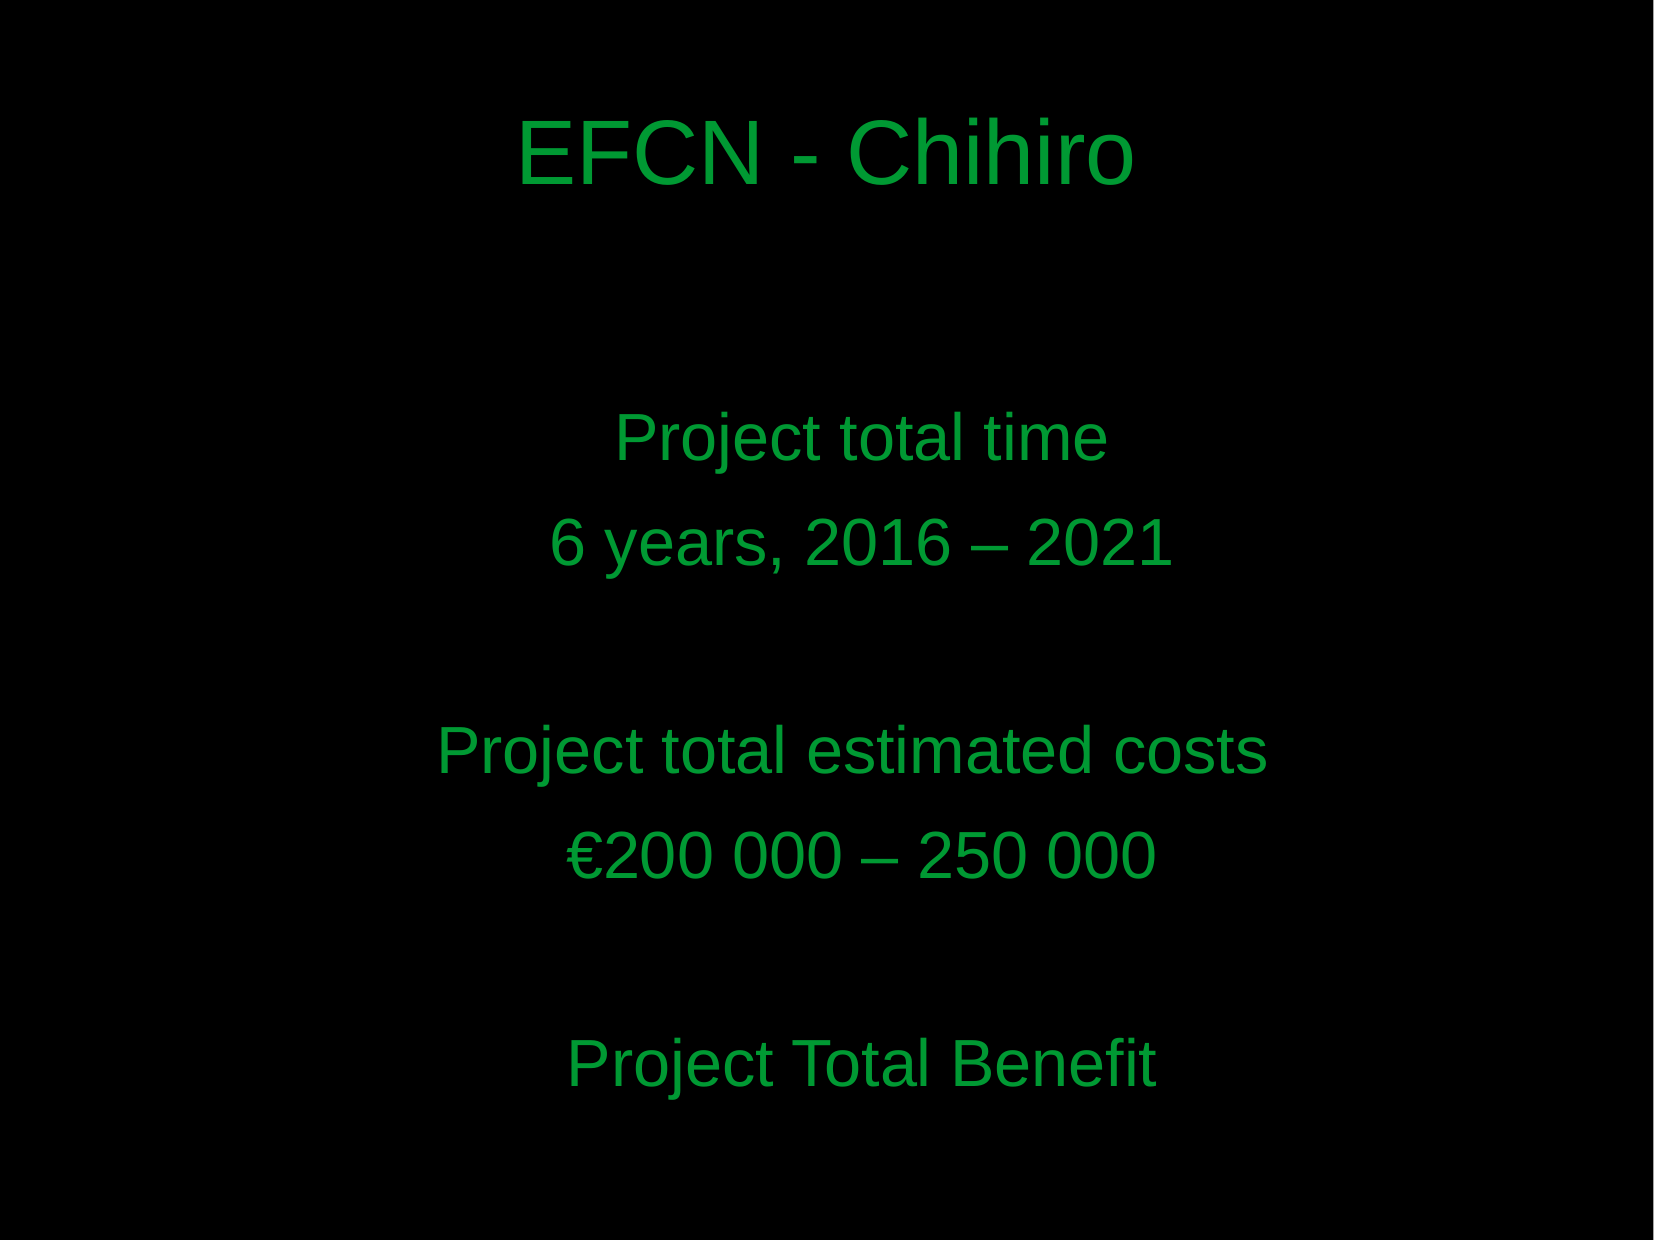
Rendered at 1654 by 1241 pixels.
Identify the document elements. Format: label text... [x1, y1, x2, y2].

title EFCN - Chihiro [82, 49, 1571, 257]
list Project total time 6 years, 2016 – 2021 Project total estimated costs €200 000 – 250 000 Project Total Benefit [82, 296, 1571, 1170]
